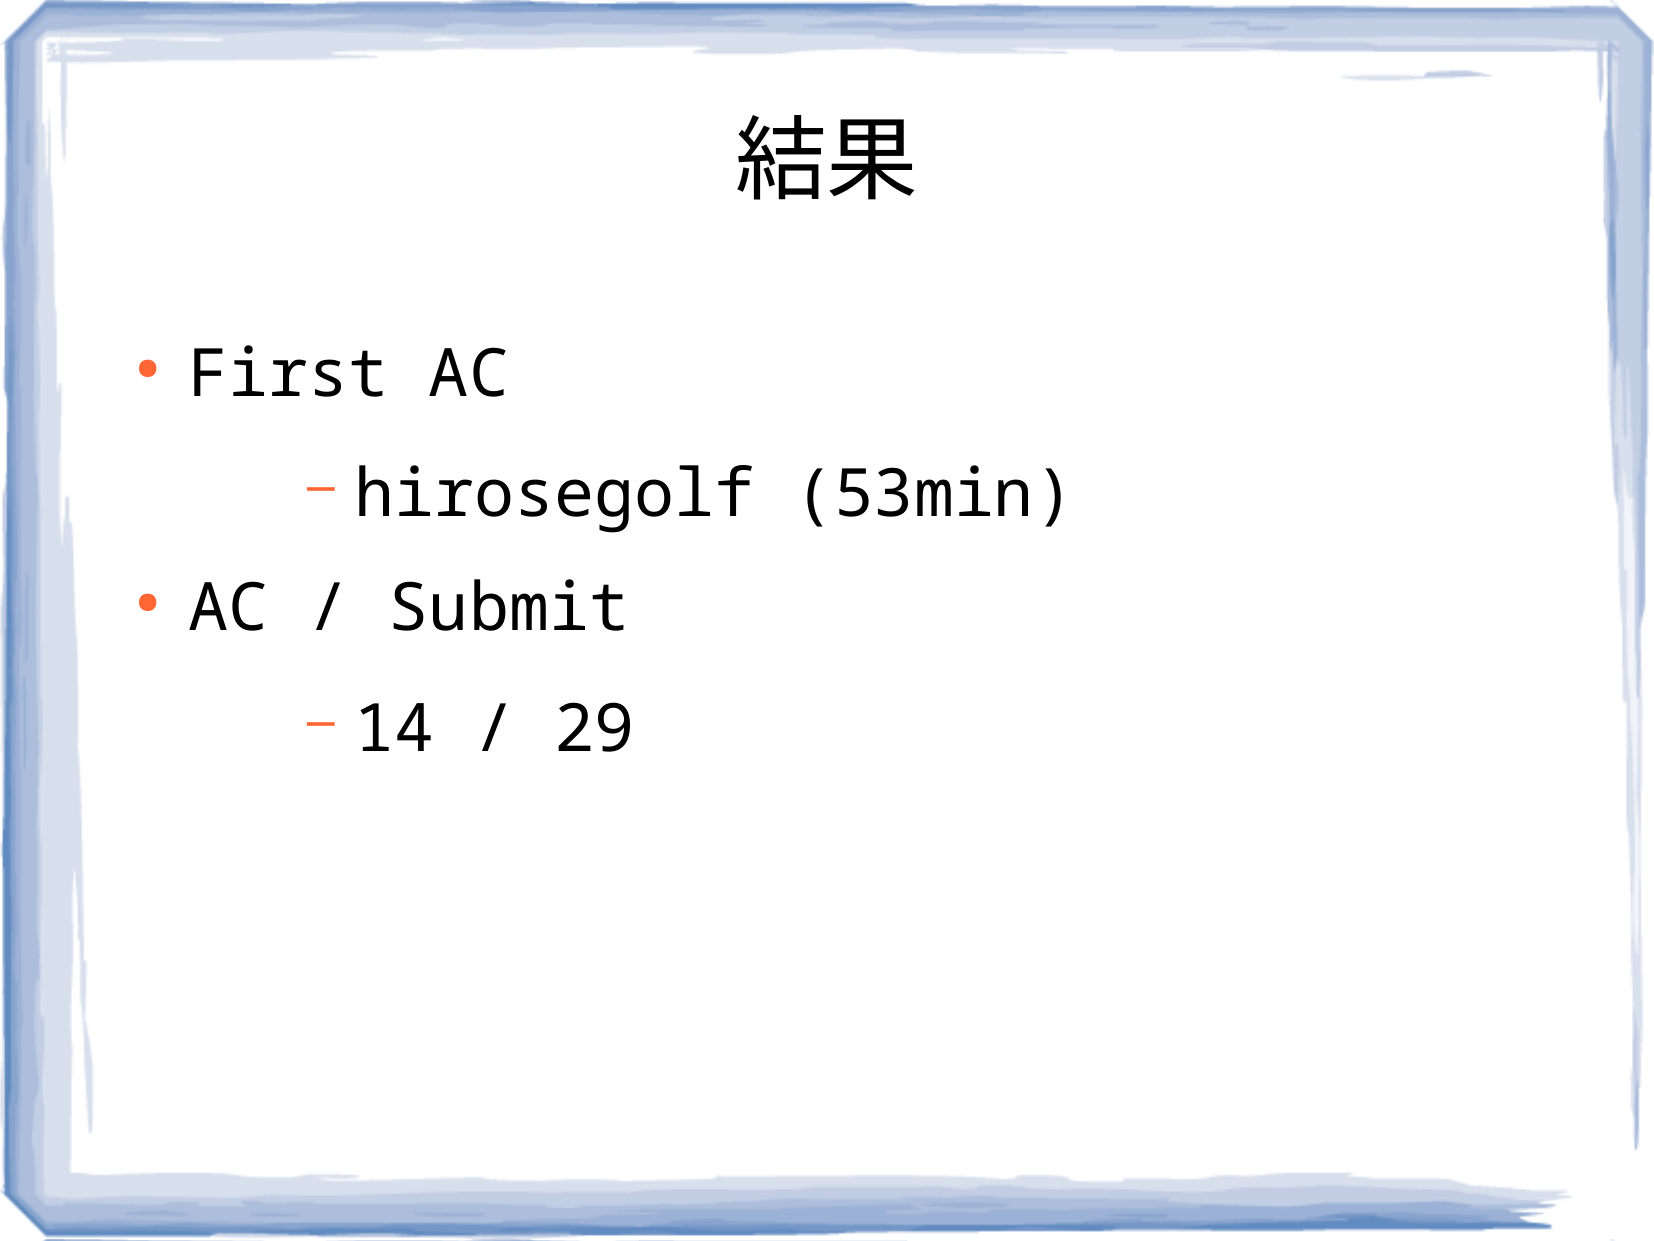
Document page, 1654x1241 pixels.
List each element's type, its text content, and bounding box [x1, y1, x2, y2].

list First AC hirosegolf (53min) AC / Submit 14 / 29 [118, 324, 1571, 1045]
picture [0, 0, 1654, 1241]
title 結果 [82, 49, 1571, 257]
